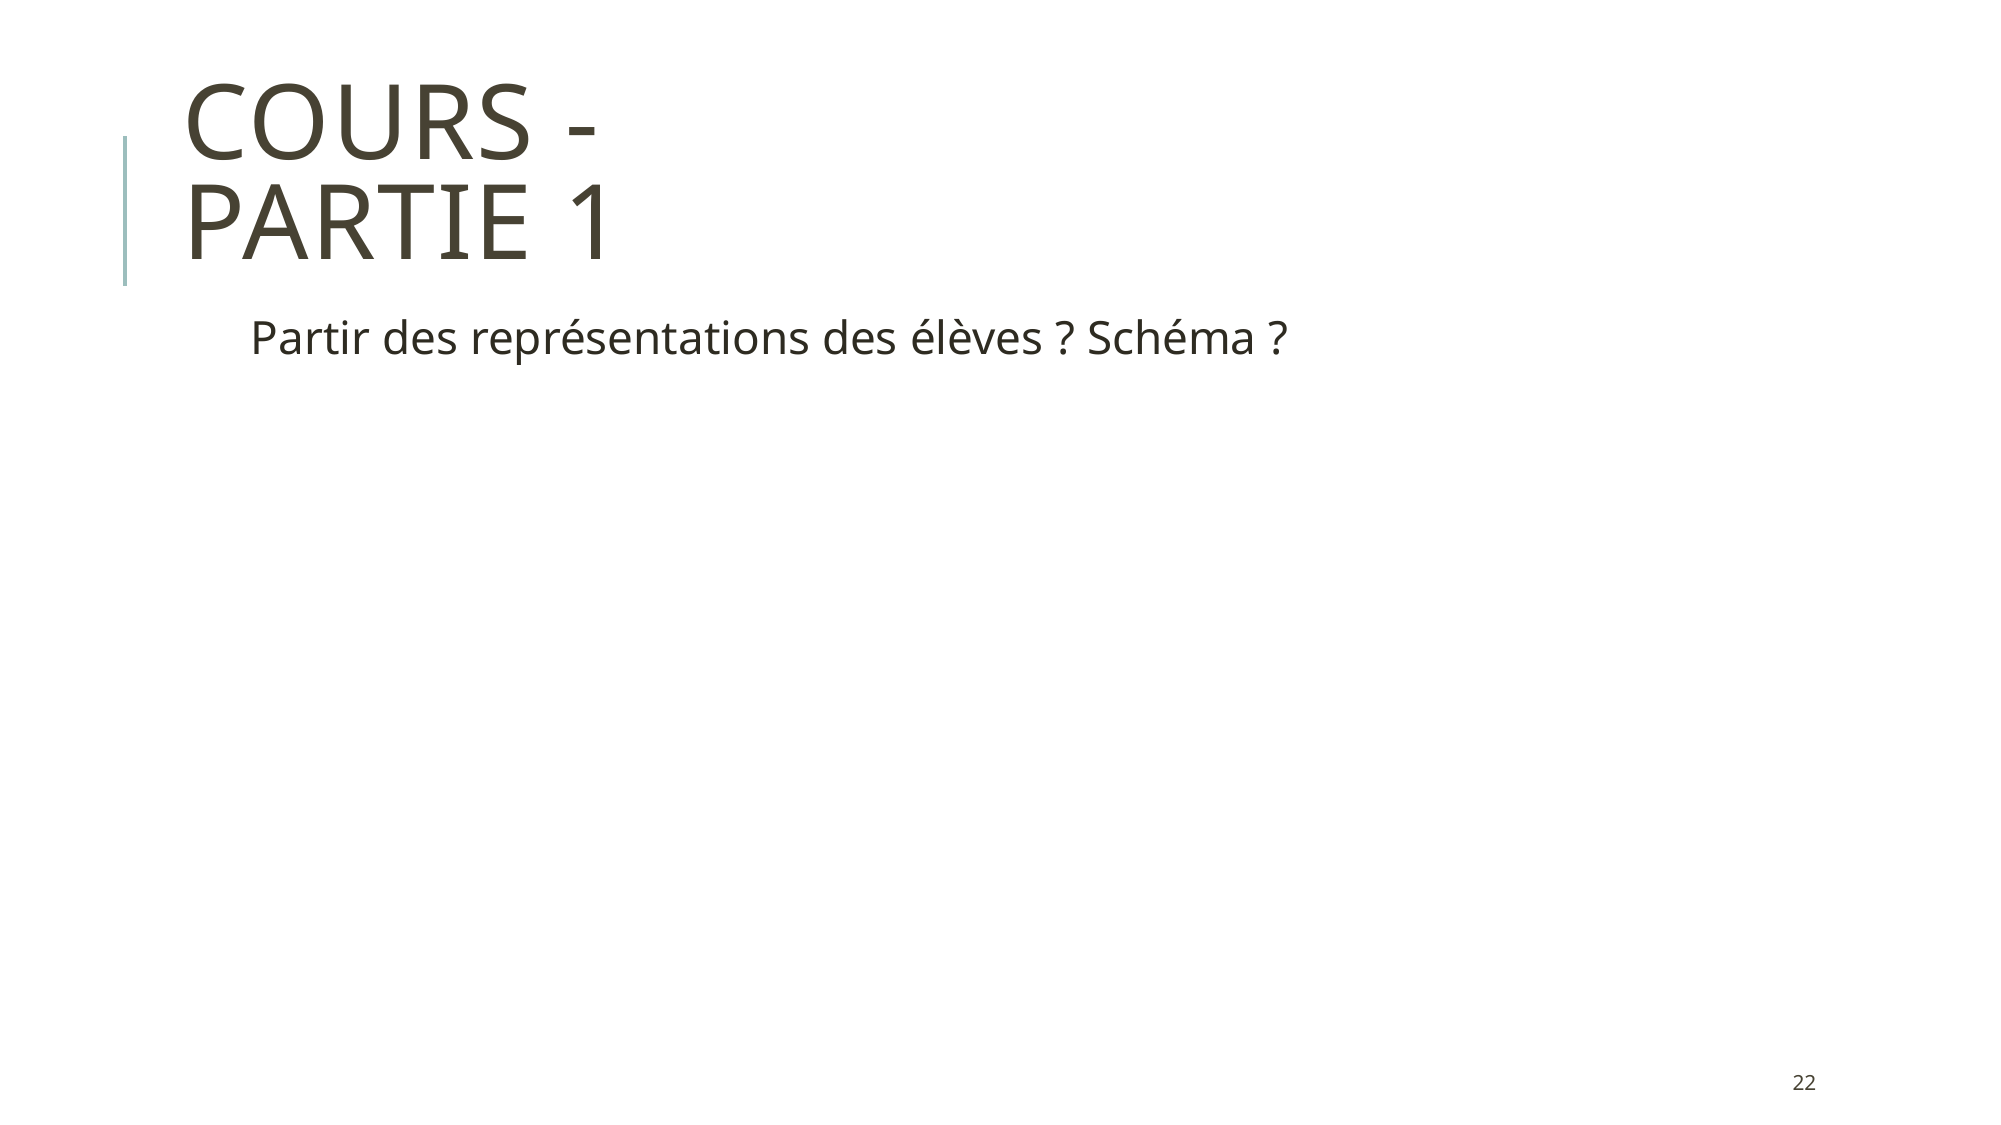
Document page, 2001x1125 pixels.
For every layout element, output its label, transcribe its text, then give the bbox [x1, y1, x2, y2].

text_box 22 [1777, 1061, 1938, 1107]
list Partir des représentations des élèves ? Schéma ? [243, 307, 1651, 1064]
title COURS - PARTIE 1 [168, 56, 968, 303]
